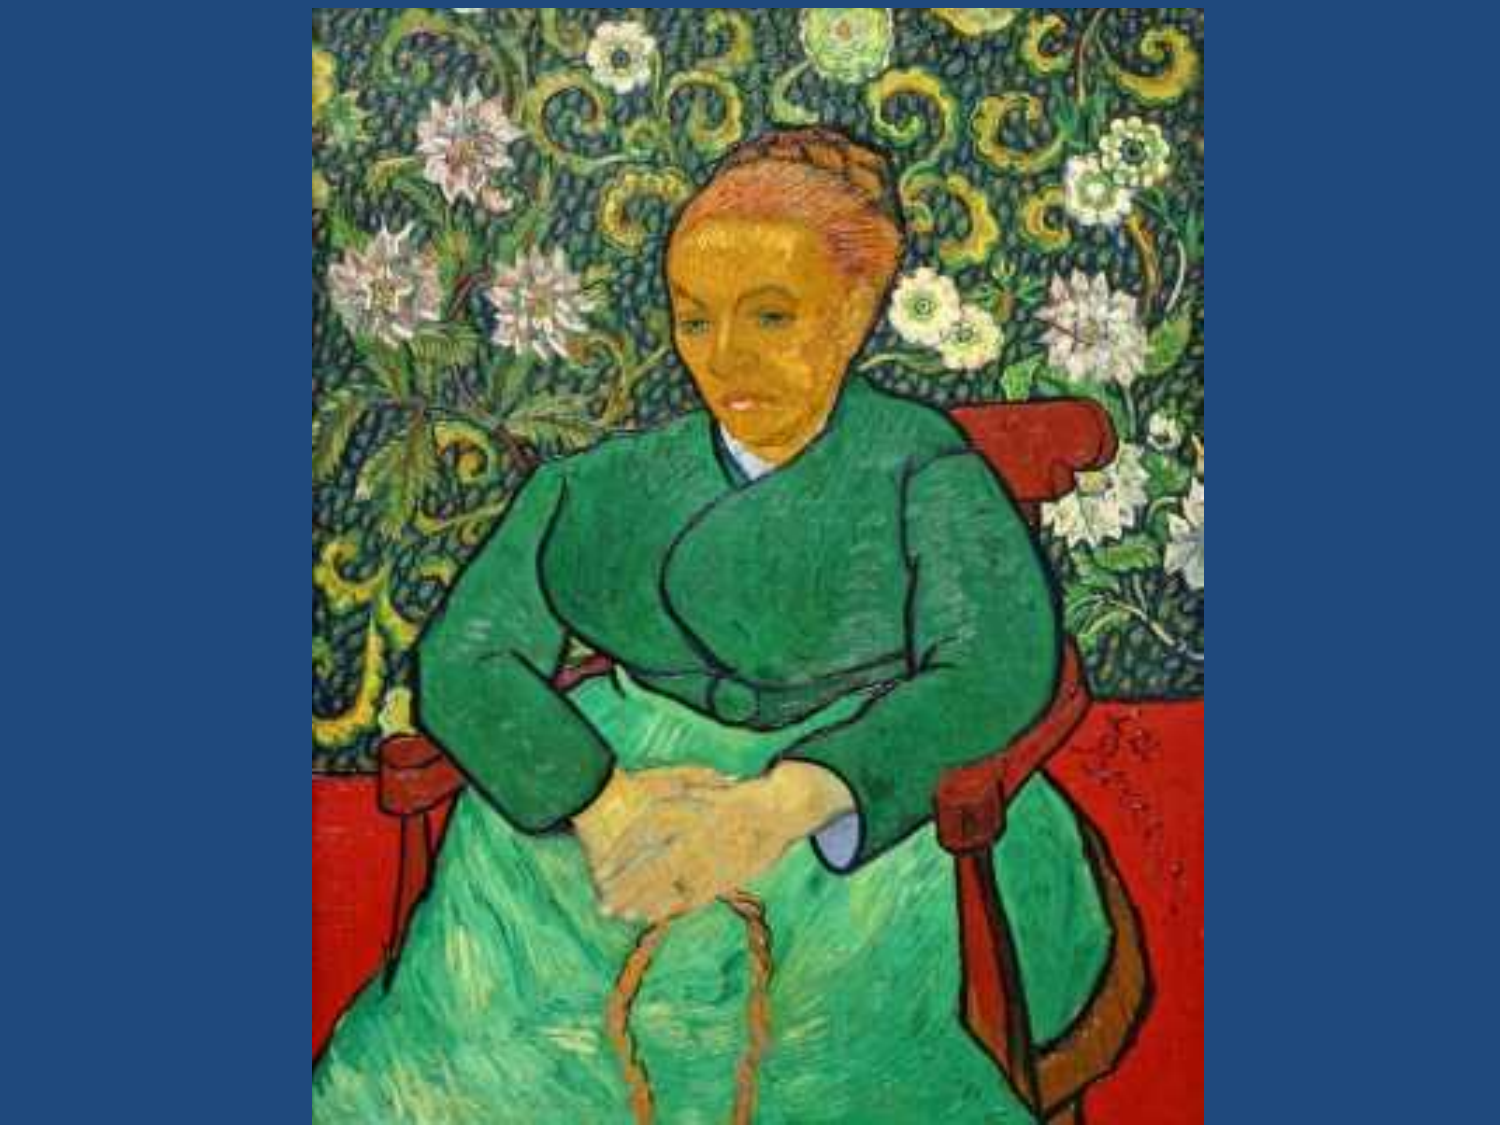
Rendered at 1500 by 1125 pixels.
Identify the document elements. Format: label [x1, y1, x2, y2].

picture [312, 8, 1204, 1125]
